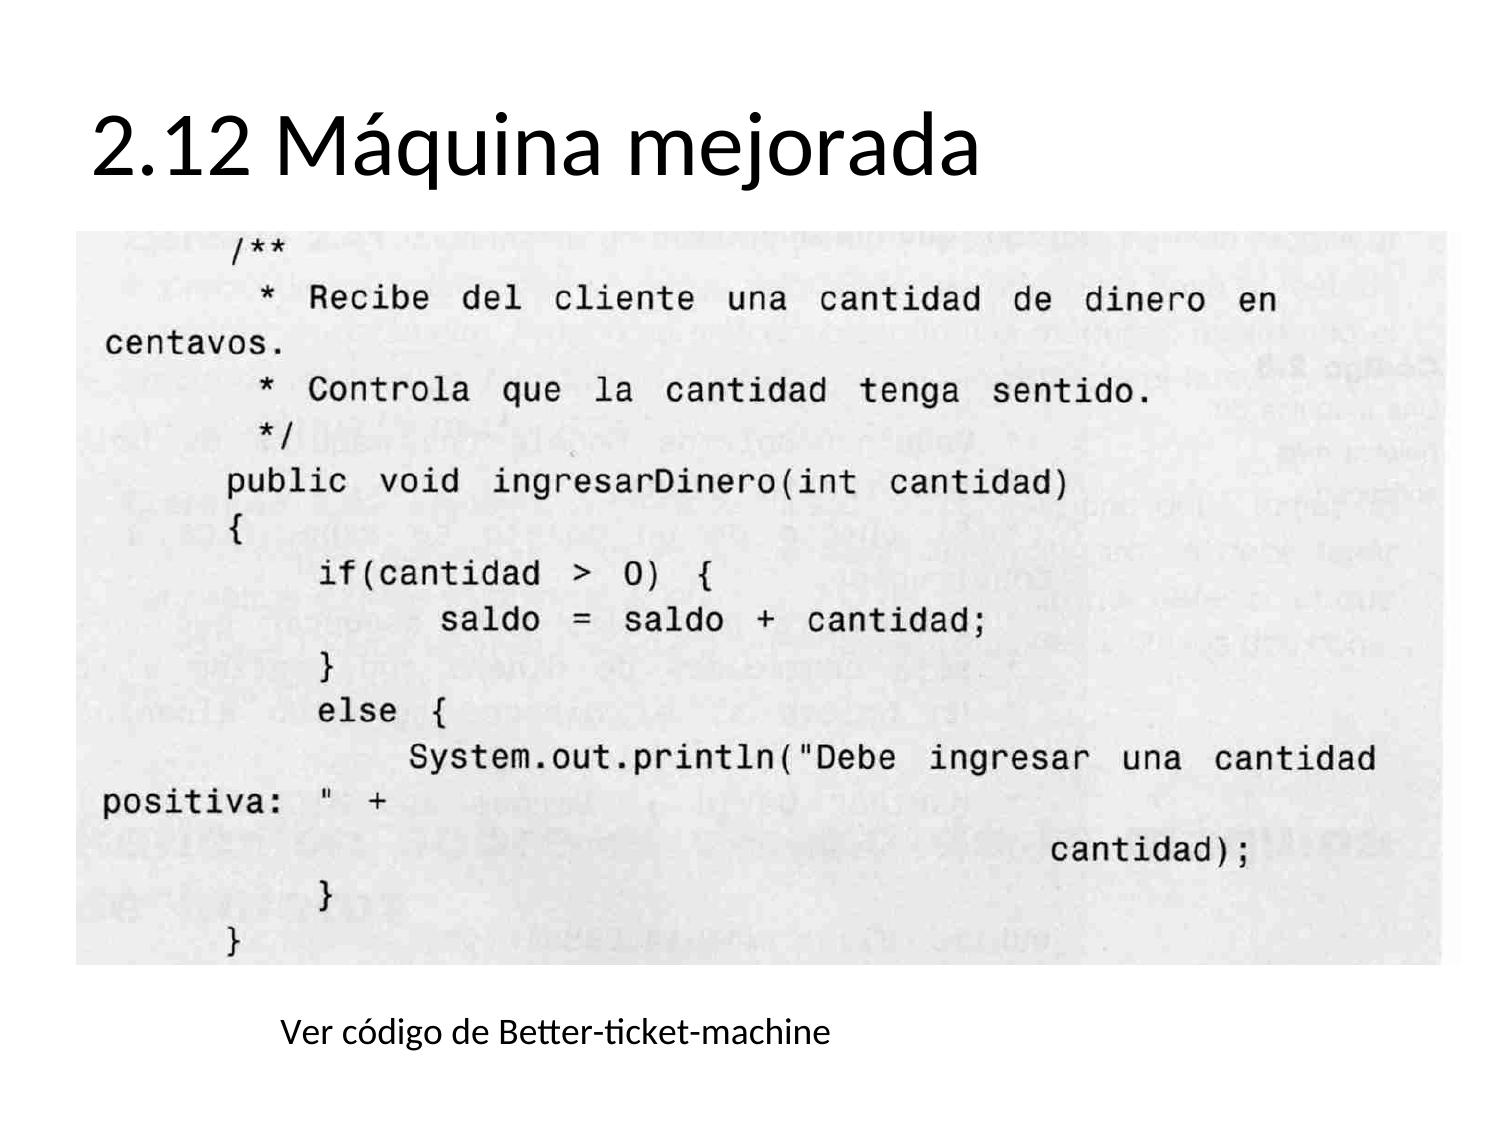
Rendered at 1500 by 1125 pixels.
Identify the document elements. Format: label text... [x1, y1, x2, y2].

text_box Ver código de Better-ticket-machine [265, 999, 940, 1060]
title 2.12 Máquina mejorada [75, 45, 1426, 233]
picture [76, 231, 1461, 965]
